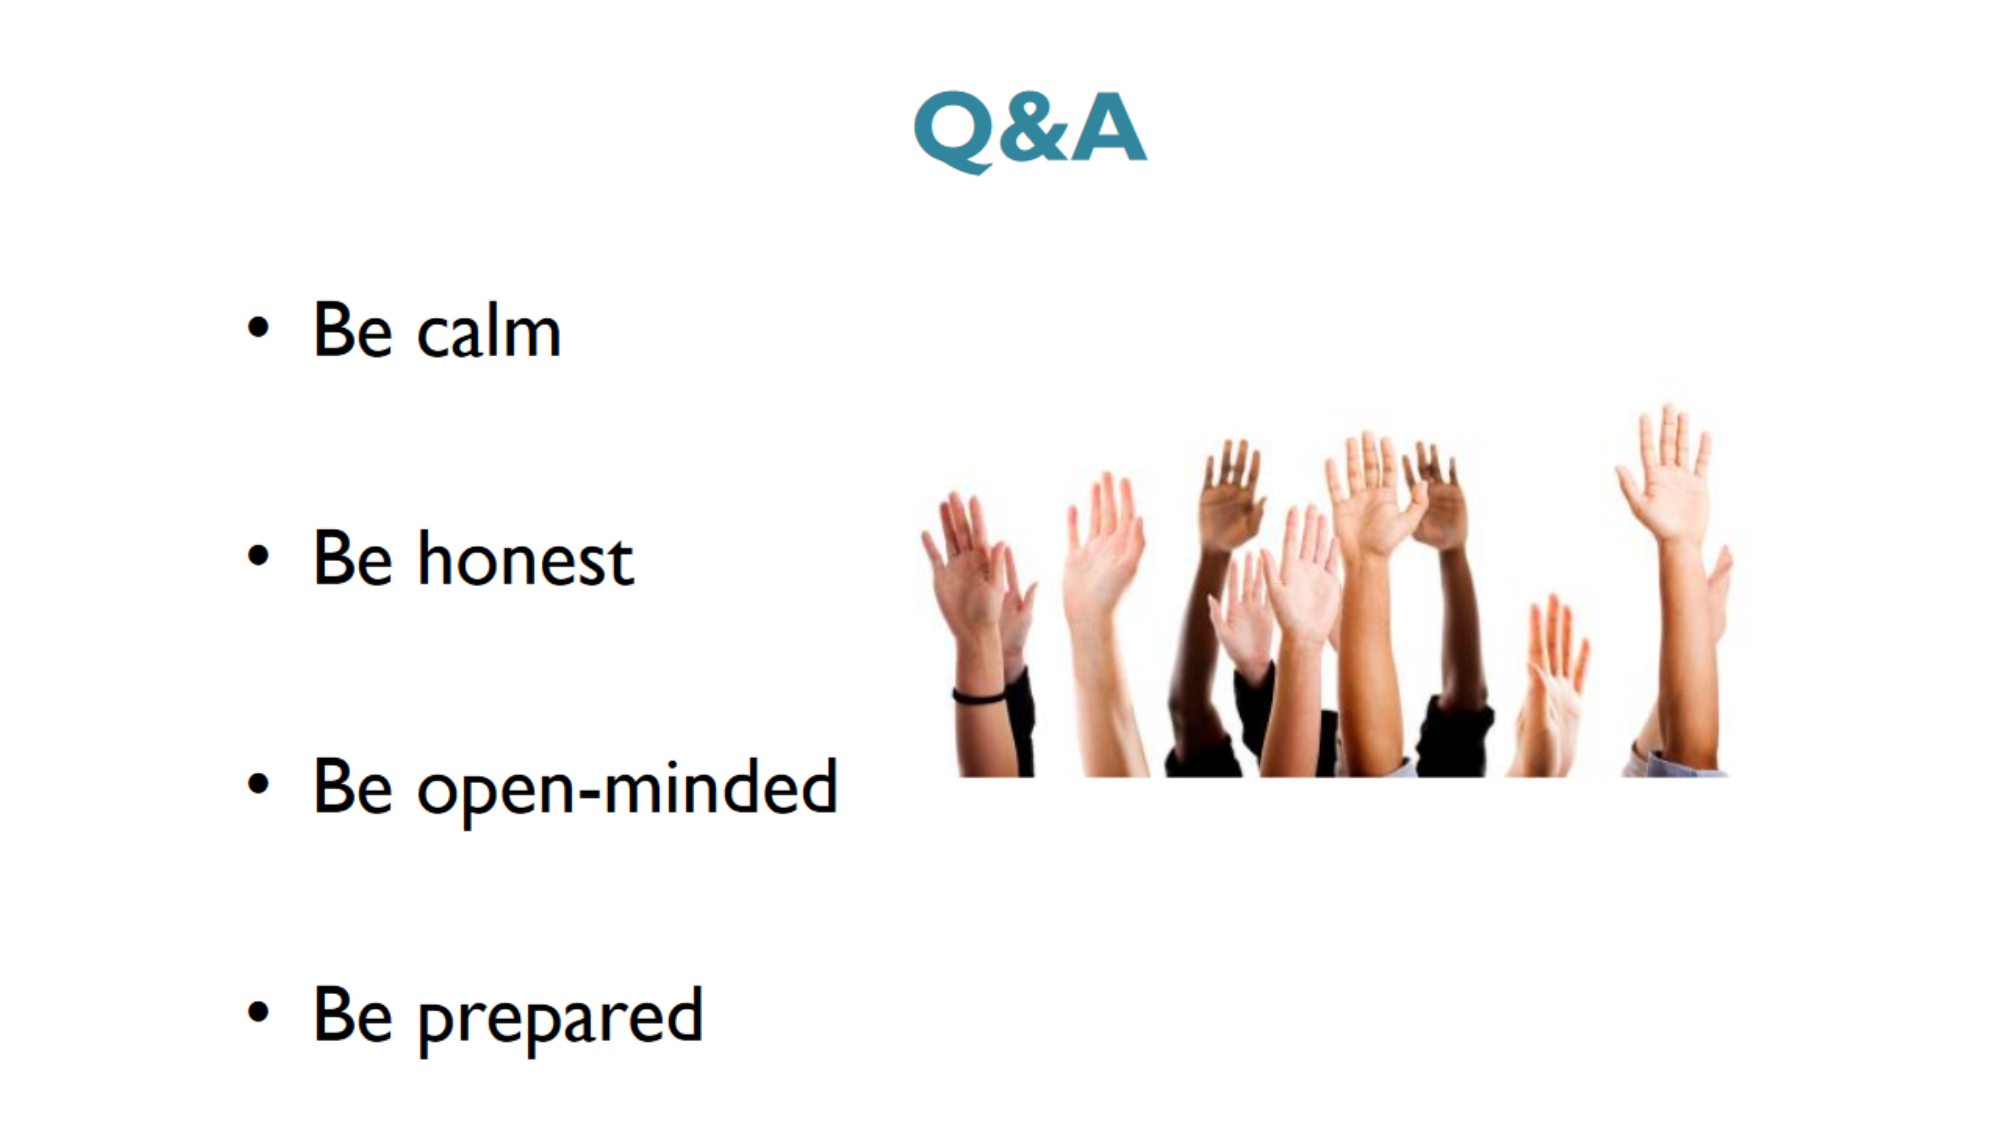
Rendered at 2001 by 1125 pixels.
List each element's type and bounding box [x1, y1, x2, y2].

picture [228, 20, 1772, 1105]
